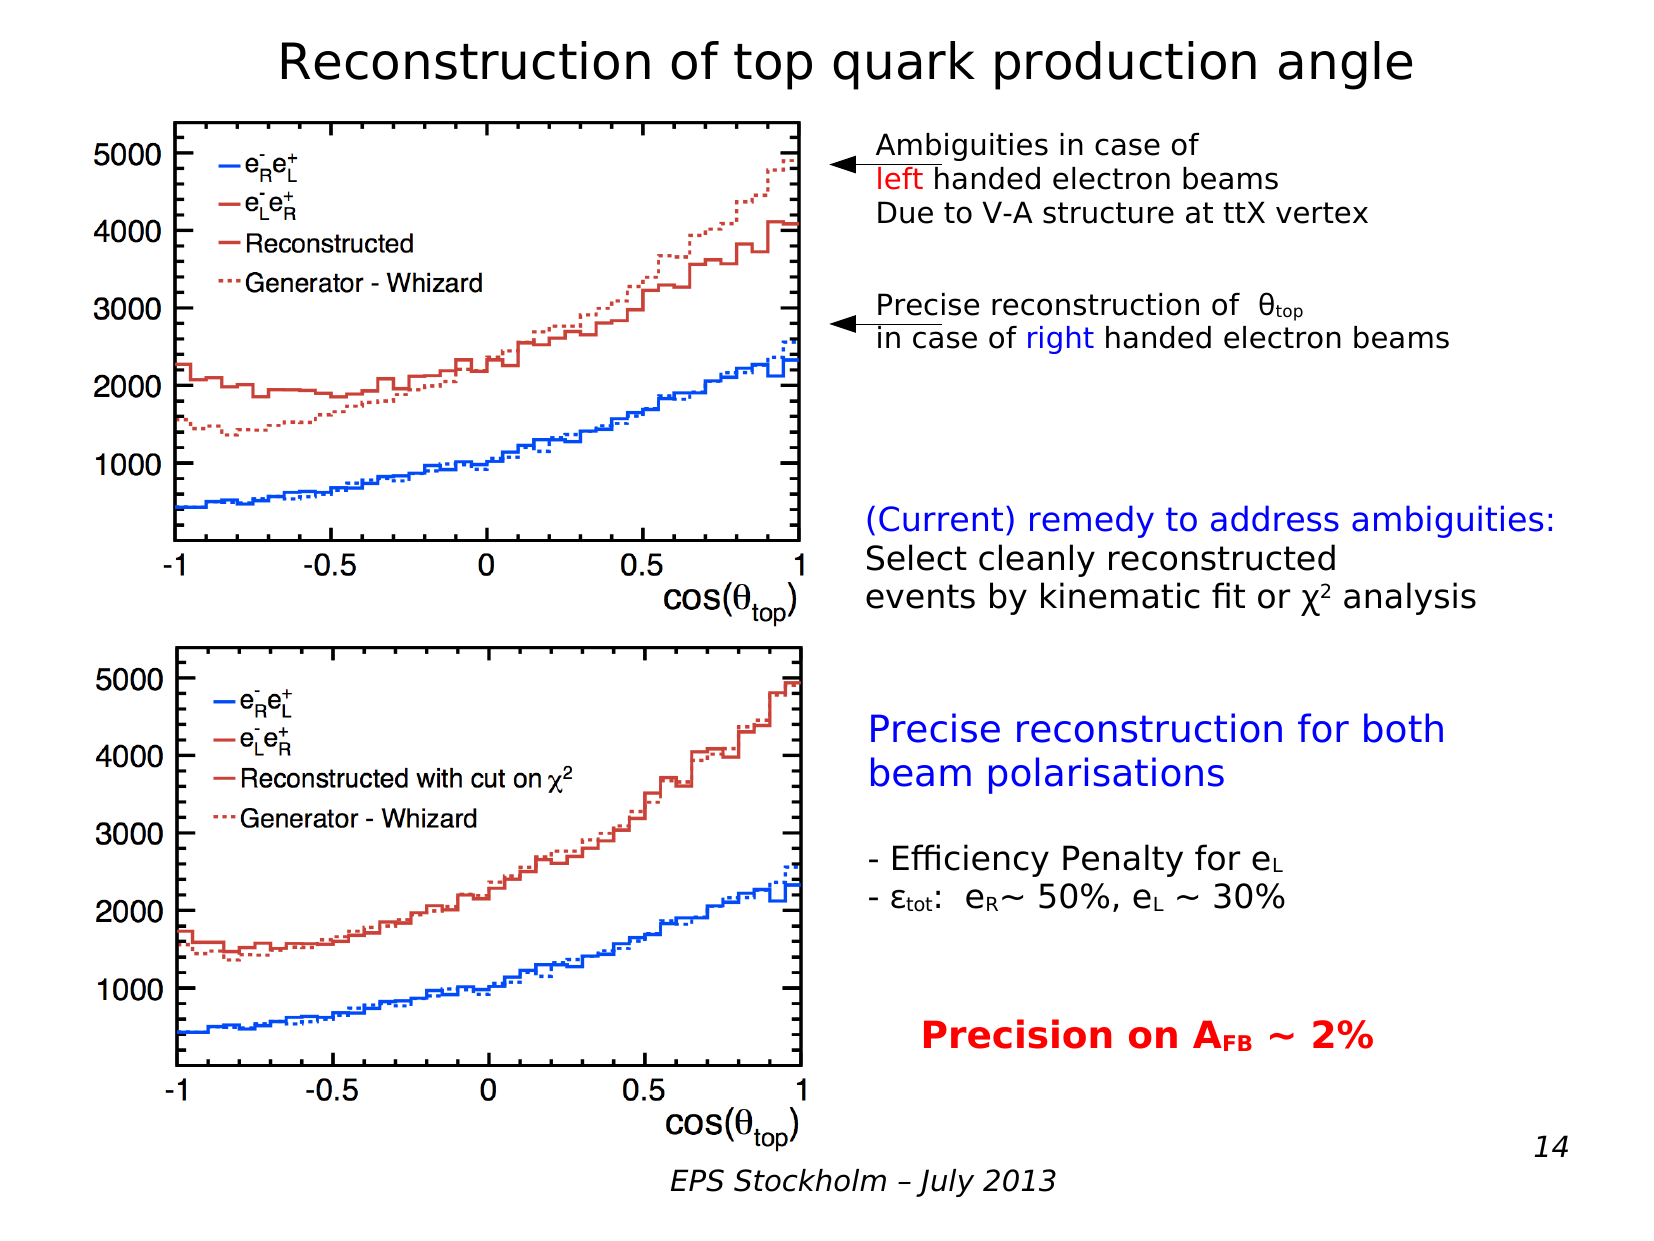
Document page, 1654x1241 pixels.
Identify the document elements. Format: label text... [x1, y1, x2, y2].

text_box Precise reconstruction of θtop in case of right handed electron beams [860, 280, 1464, 373]
picture [33, 78, 867, 1167]
text_box (Current) remedy to address ambiguities: Select cleanly reconstructed events by kinematic fit or χ2 analysis [850, 493, 1582, 663]
text_box Reconstruction of top quark production angle [263, 25, 1428, 125]
text_box Precision on AFB ~ 2% [905, 1043, 1391, 1078]
text_box Precise reconstruction for both beam polarisations - Efficiency Penalty for eL - εtot: eR~ 50%, eL ~ 30% [852, 700, 1471, 1043]
text_box Ambiguities in case of left handed electron beams Due to V-A structure at ttX vertex [860, 121, 1381, 283]
